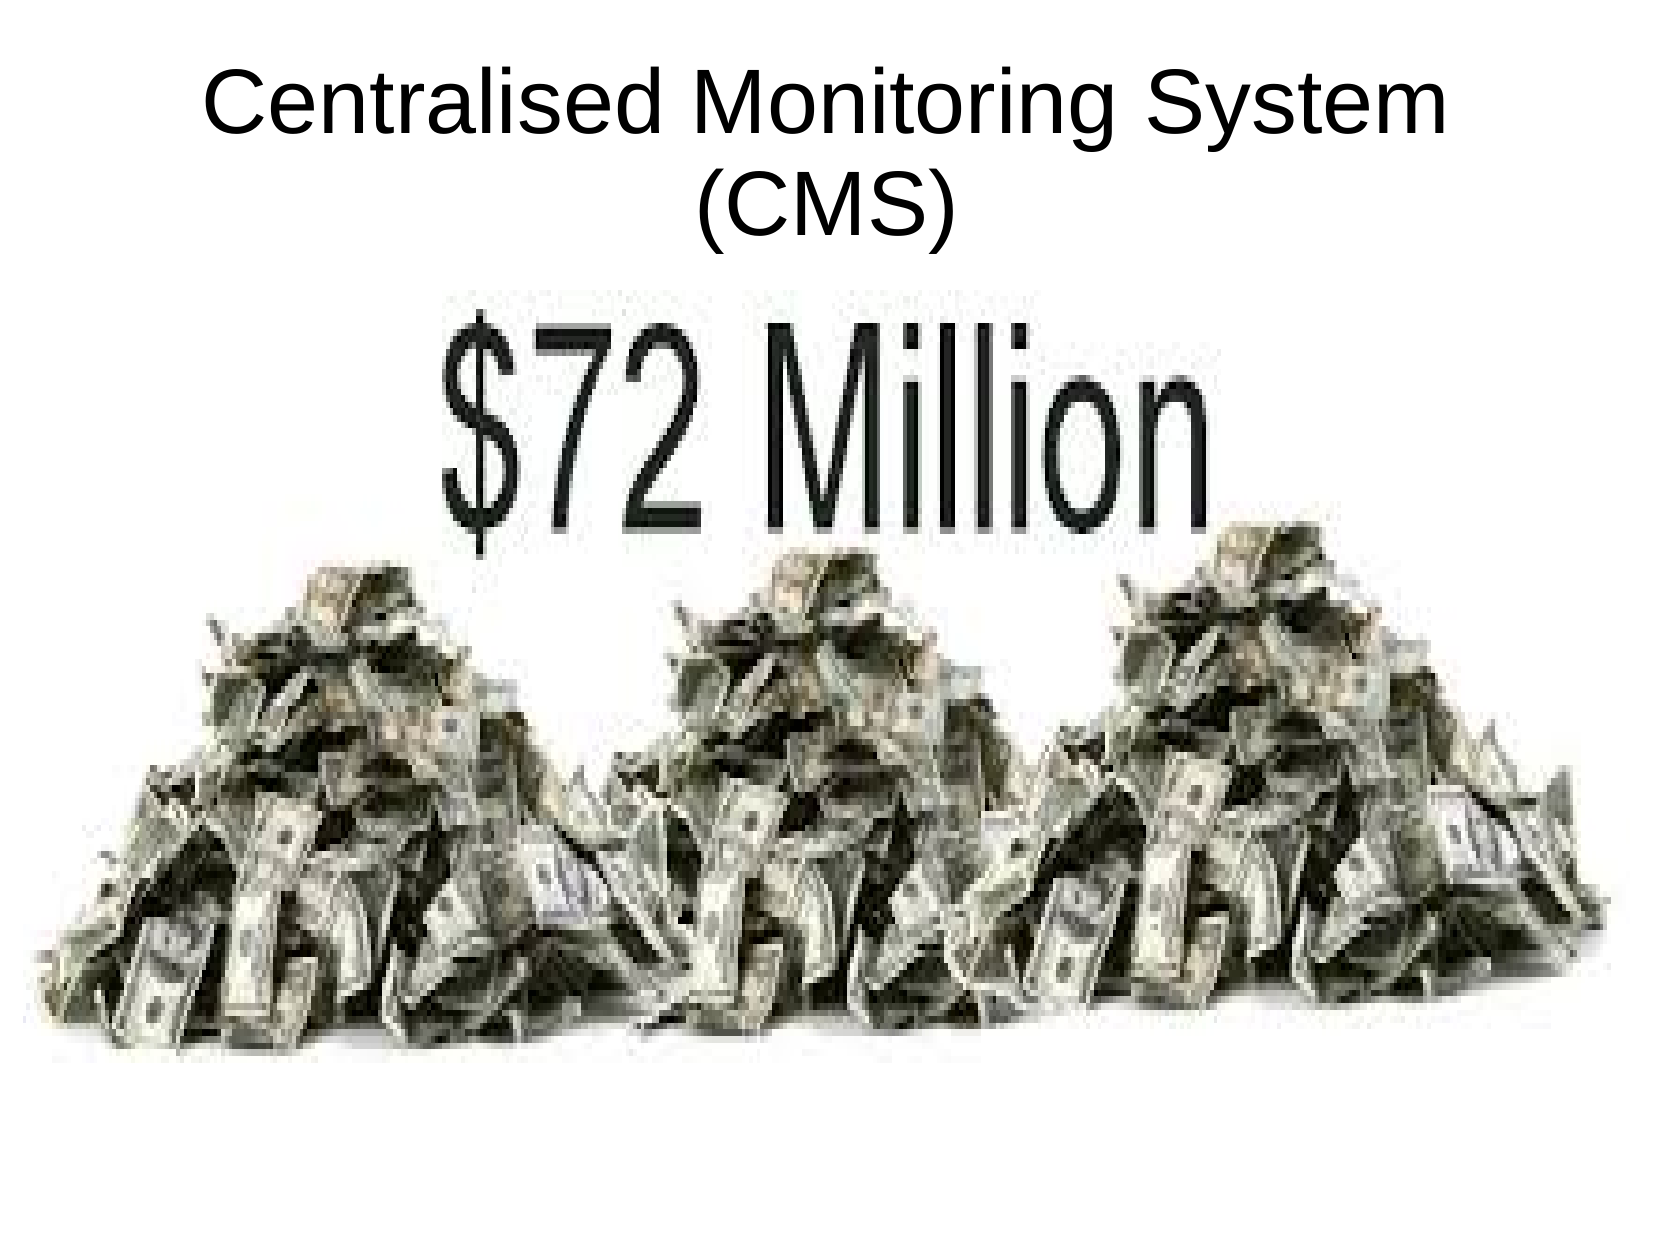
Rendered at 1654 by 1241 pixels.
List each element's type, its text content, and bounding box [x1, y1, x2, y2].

picture [23, 290, 1630, 1063]
title Centralised Monitoring System (CMS) [82, 49, 1571, 257]
